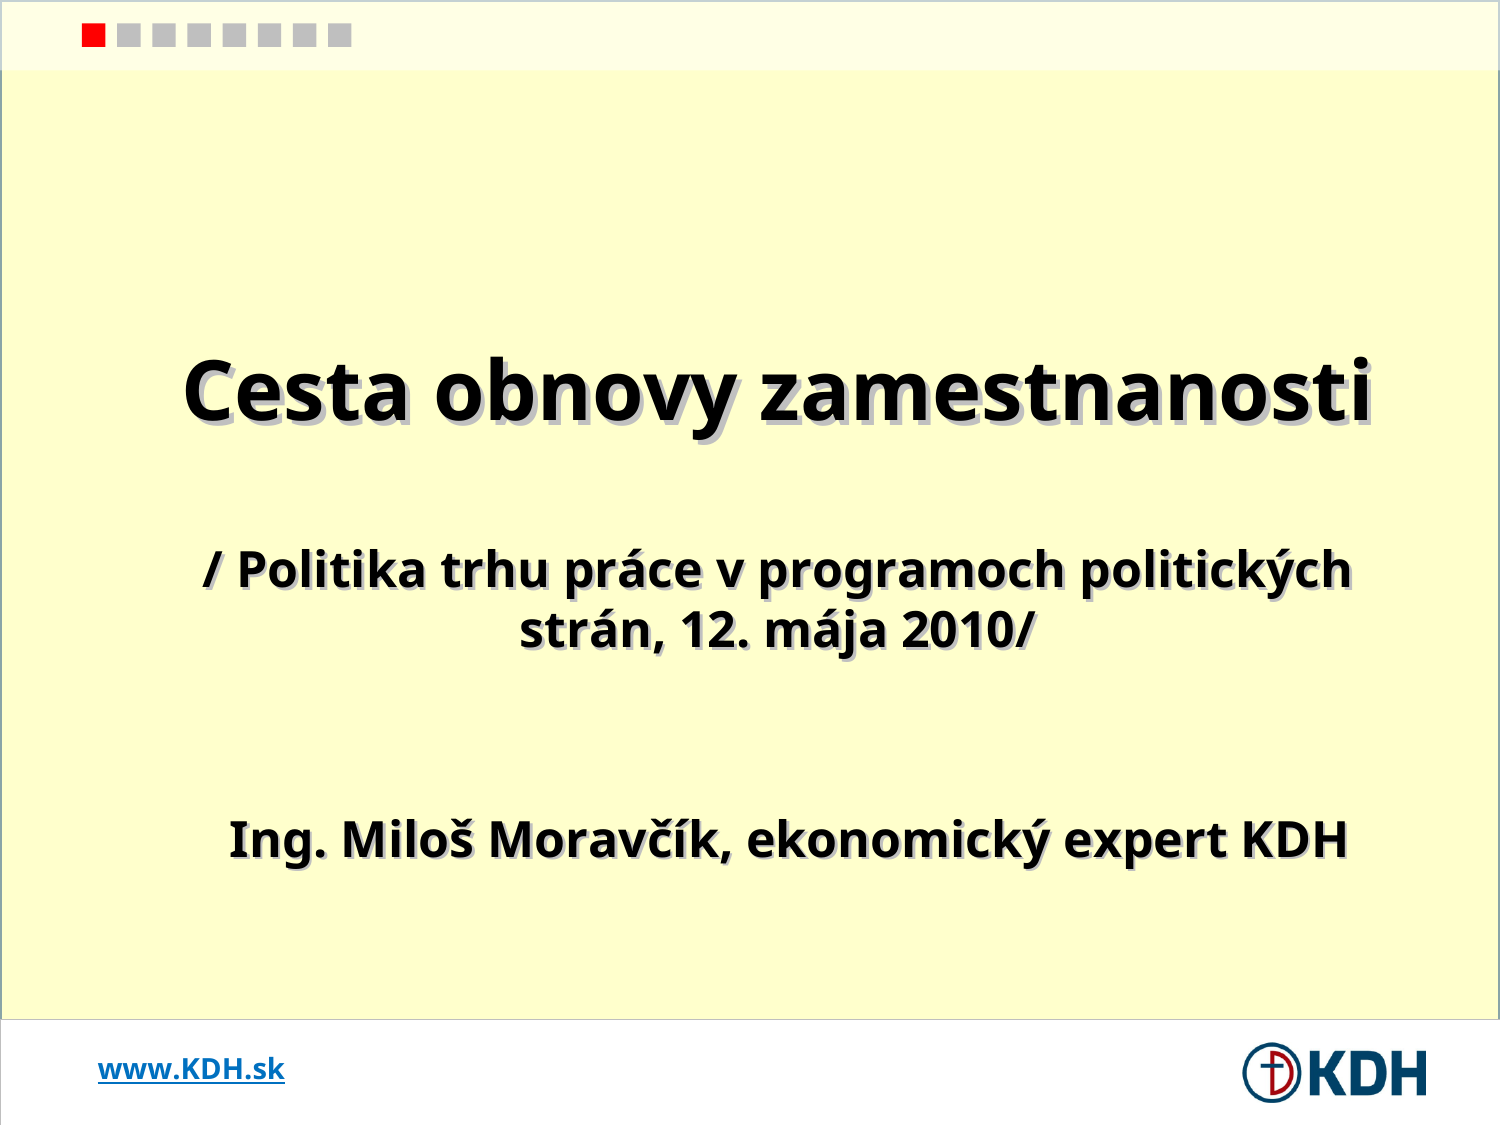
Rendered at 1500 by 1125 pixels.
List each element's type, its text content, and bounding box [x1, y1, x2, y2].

text_box [328, 23, 352, 47]
title Cesta obnovy zamestnanosti / Politika trhu práce v programoch politických strán, 12. mája 2010/ [140, 279, 1416, 775]
text_box [152, 23, 176, 47]
text_box [292, 23, 317, 47]
text_box [187, 23, 211, 47]
picture [1242, 1042, 1426, 1103]
text_box Ing. Miloš Moravčík, ekonomický expert KDH [152, 749, 1428, 985]
text_box [257, 23, 282, 47]
text_box [81, 23, 106, 47]
text_box [117, 23, 141, 47]
text_box [222, 23, 247, 47]
